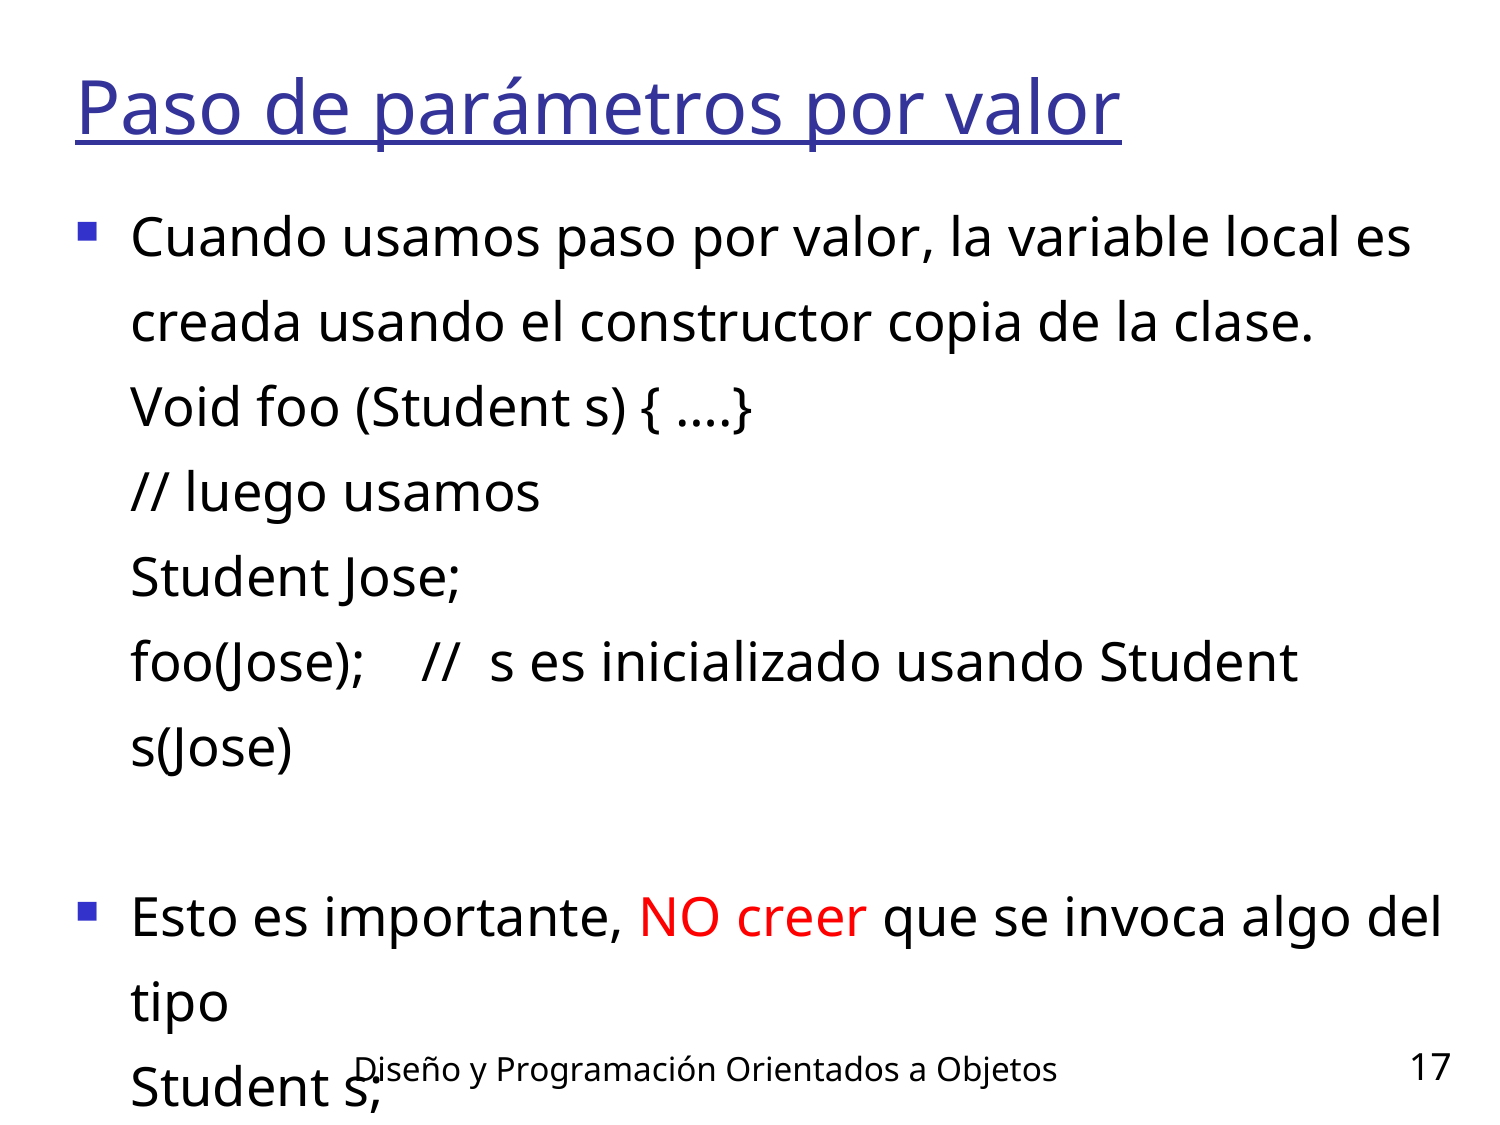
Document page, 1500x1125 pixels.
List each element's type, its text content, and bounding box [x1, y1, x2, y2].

title Paso de parámetros por valor [75, 19, 1466, 182]
list Cuando usamos paso por valor, la variable local es creada usando el constructor copia de la clase. Void foo (Student s) { ….} // luego usamos Student Jose; foo(Jose); // s es inicializado usando Student s(Jose) Esto es importante, NO creer que se invoca algo del tipo Student s; s=Jose; Lo anterior sugiere implementar el constructor copia. La acción por omisión del constructor copia y asignación es copia baja. [75, 187, 1462, 999]
